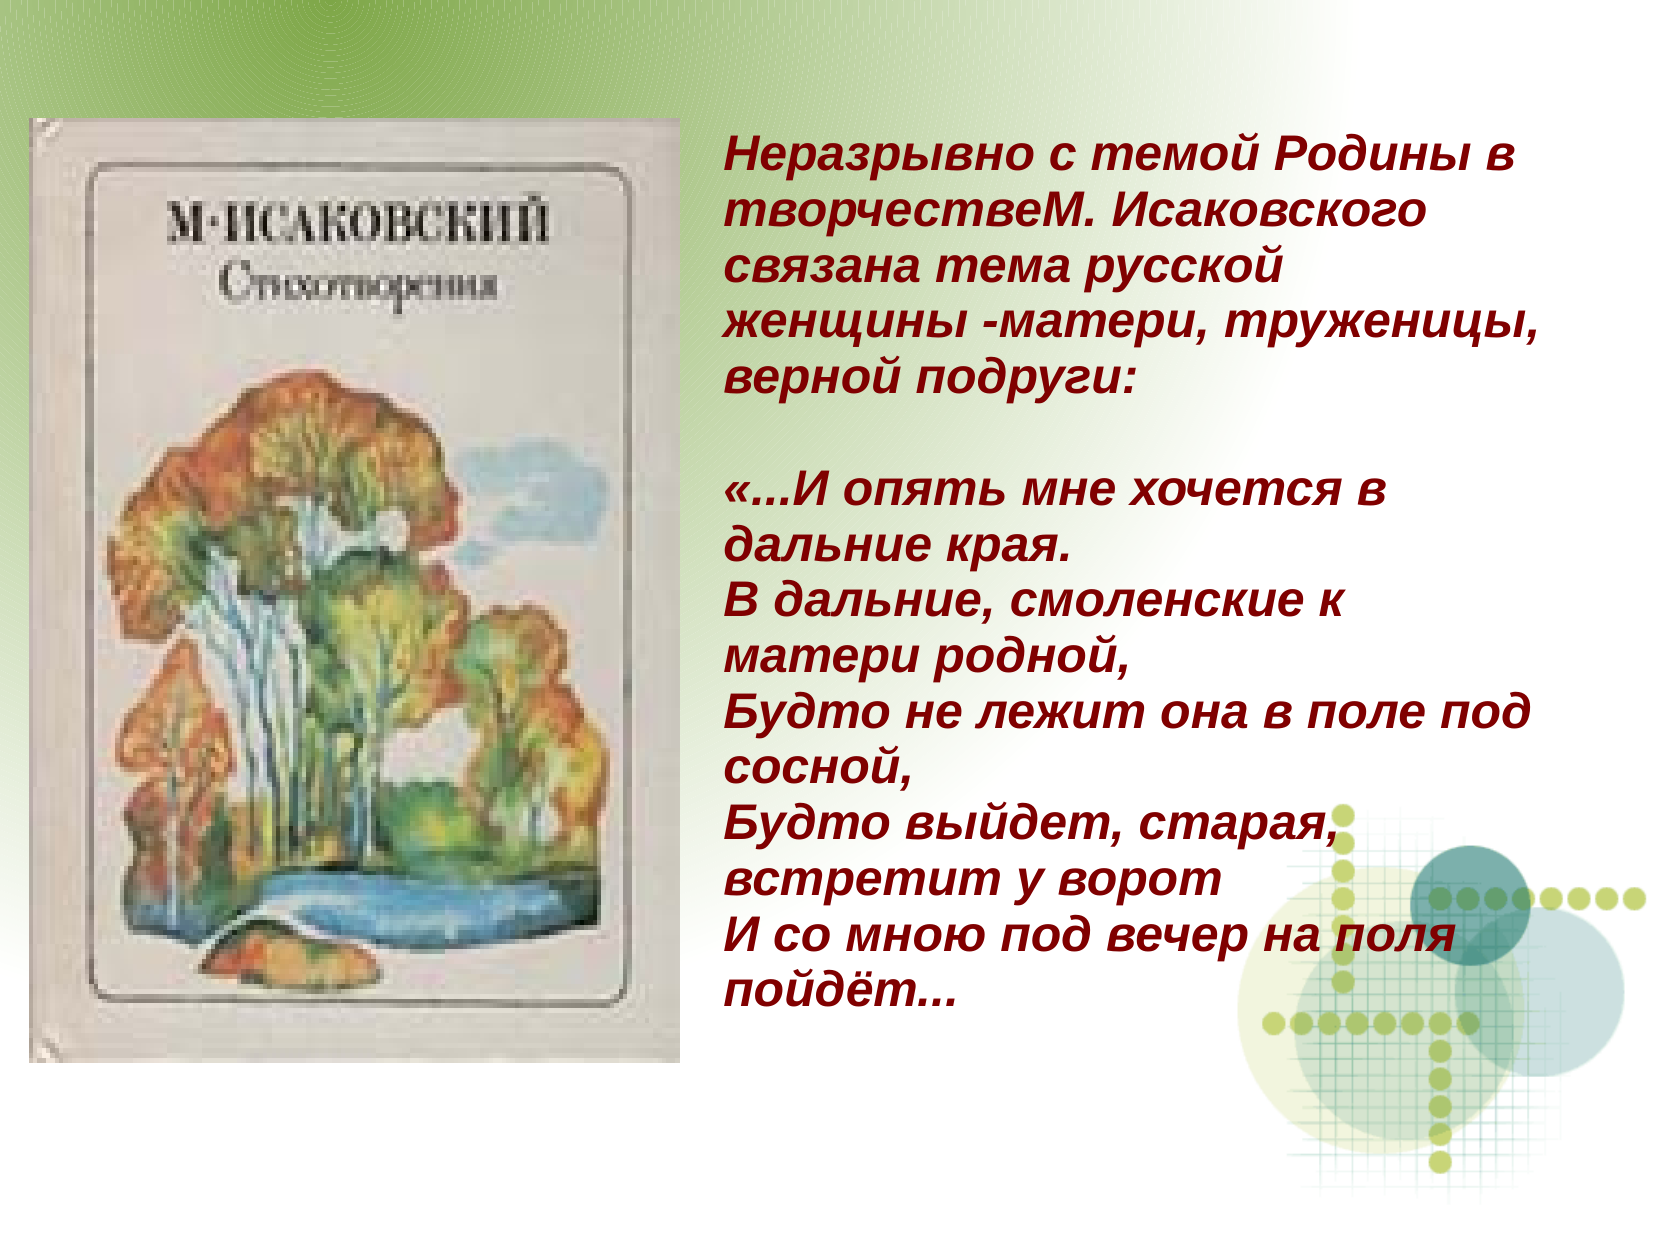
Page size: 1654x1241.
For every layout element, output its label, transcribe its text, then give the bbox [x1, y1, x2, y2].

text_box Неразрывно с темой Родины в творчествеМ. Исаковского связана тема русской женщины -матери, труженицы, верной подруги: «...И опять мне хочется в дальние края. В дальние, смоленские к матери родной, Будто не лежит она в поле под сосной, Будто выйдет, старая, встретит у ворот И со мною под вечер на поля пойдёт... [708, 118, 1565, 1123]
picture [1224, 792, 1654, 1211]
picture [29, 118, 680, 1063]
